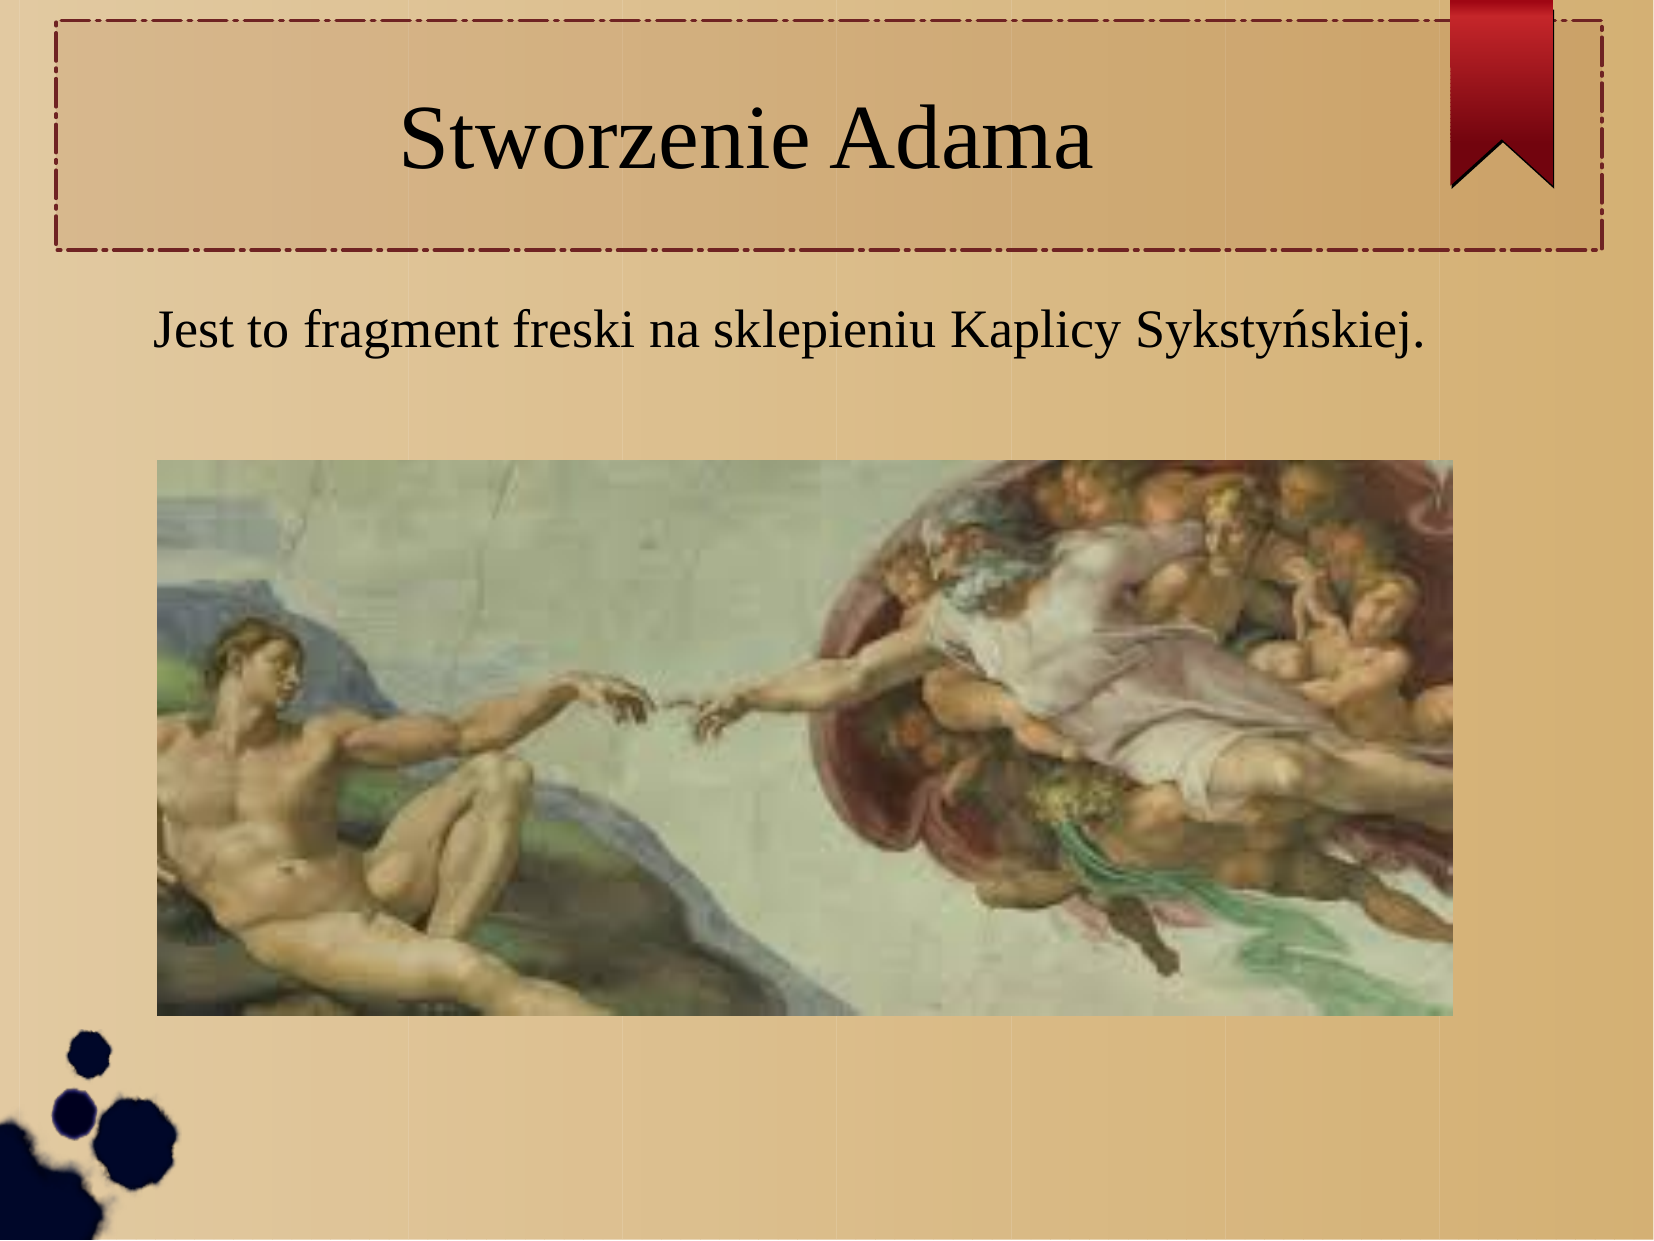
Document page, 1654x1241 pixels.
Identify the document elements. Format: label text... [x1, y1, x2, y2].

picture [157, 460, 1453, 1016]
title Stworzenie Adama [82, 47, 1412, 229]
list Jest to fragment freski na sklepieniu Kaplicy Sykstyńskiej. [82, 299, 1512, 438]
